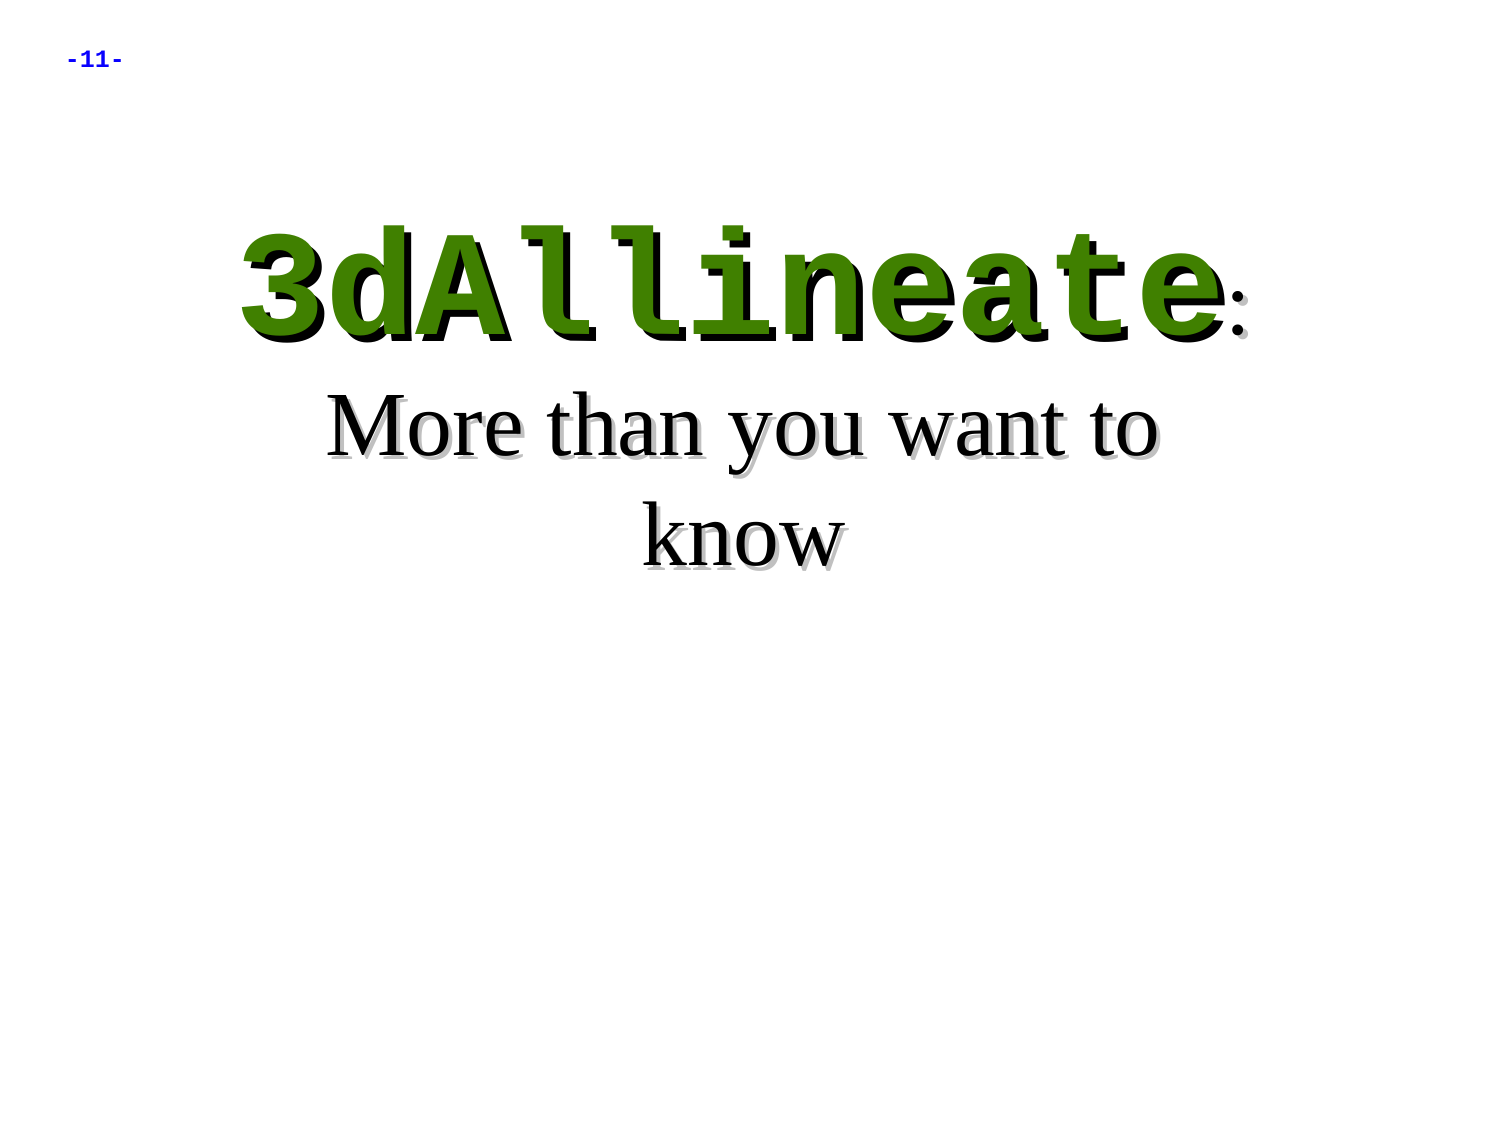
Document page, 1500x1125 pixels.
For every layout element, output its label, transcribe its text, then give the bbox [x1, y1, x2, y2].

text_box 3dAllineate: More than you want to know [199, 192, 1288, 577]
